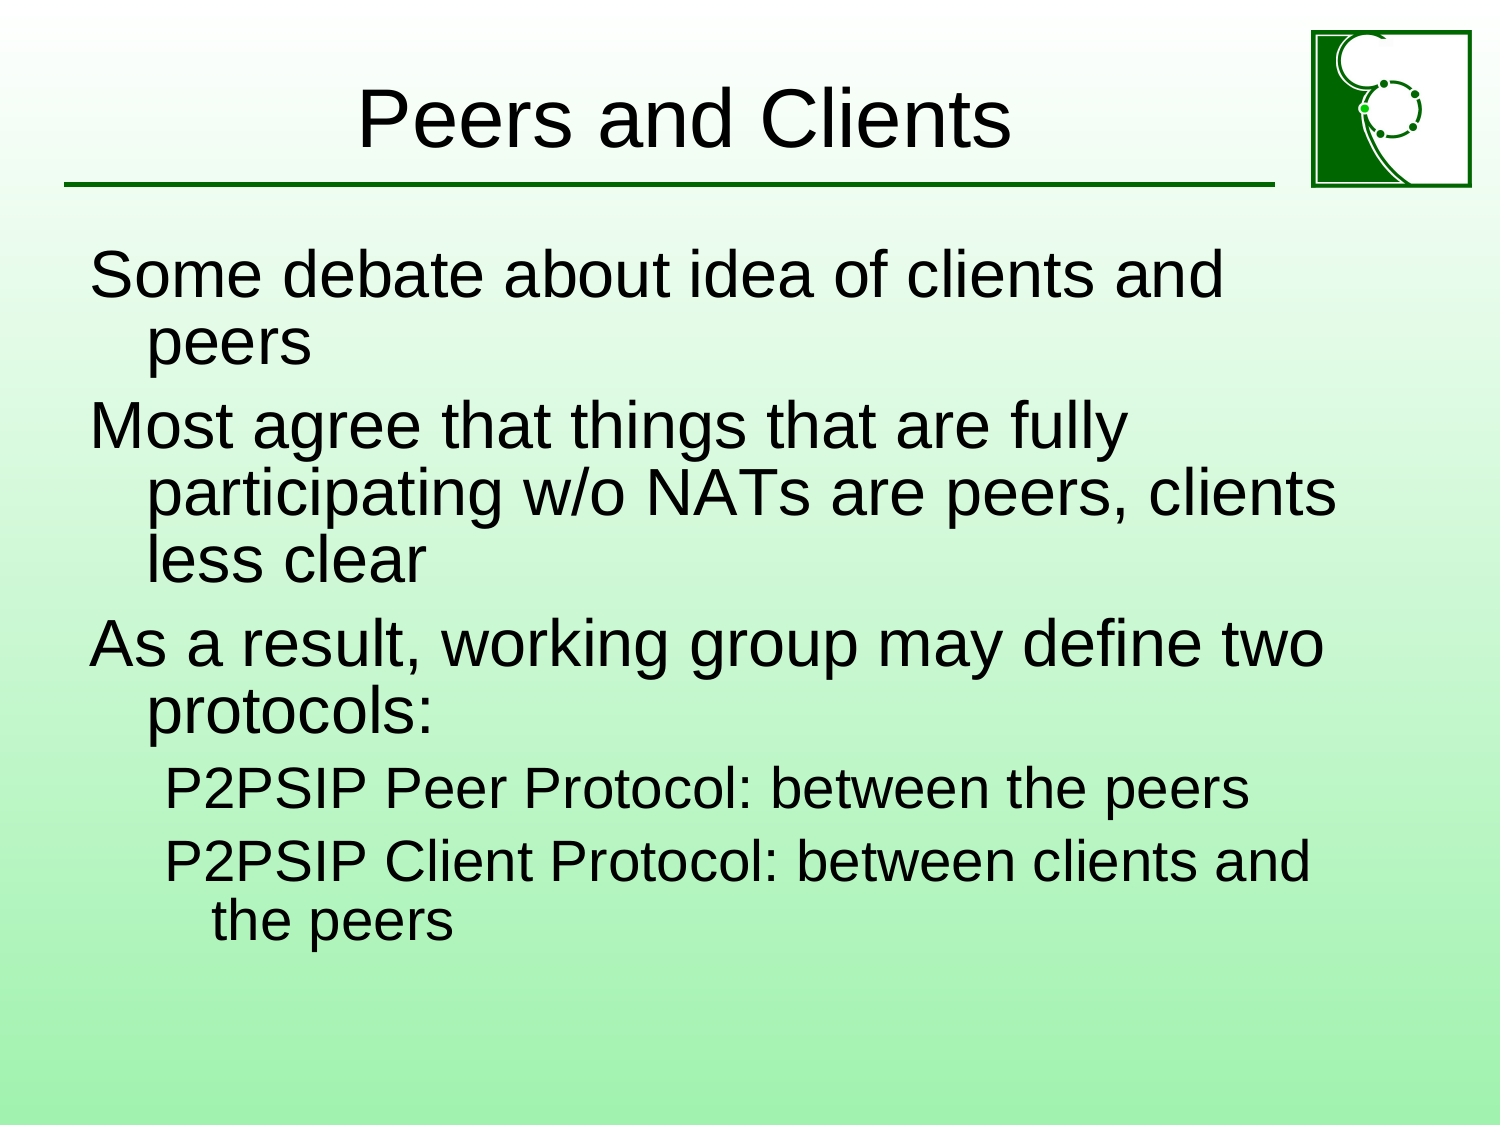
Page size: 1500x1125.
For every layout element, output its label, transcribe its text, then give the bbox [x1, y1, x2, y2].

list Some debate about idea of clients and peers Most agree that things that are fully participating w/o NATs are peers, clients less clear As a result, working group may define two protocols: P2PSIP Peer Protocol: between the peers P2PSIP Client Protocol: between clients and the peers [75, 235, 1426, 1075]
title Peers and Clients [76, 24, 1295, 213]
picture [1311, 30, 1472, 188]
